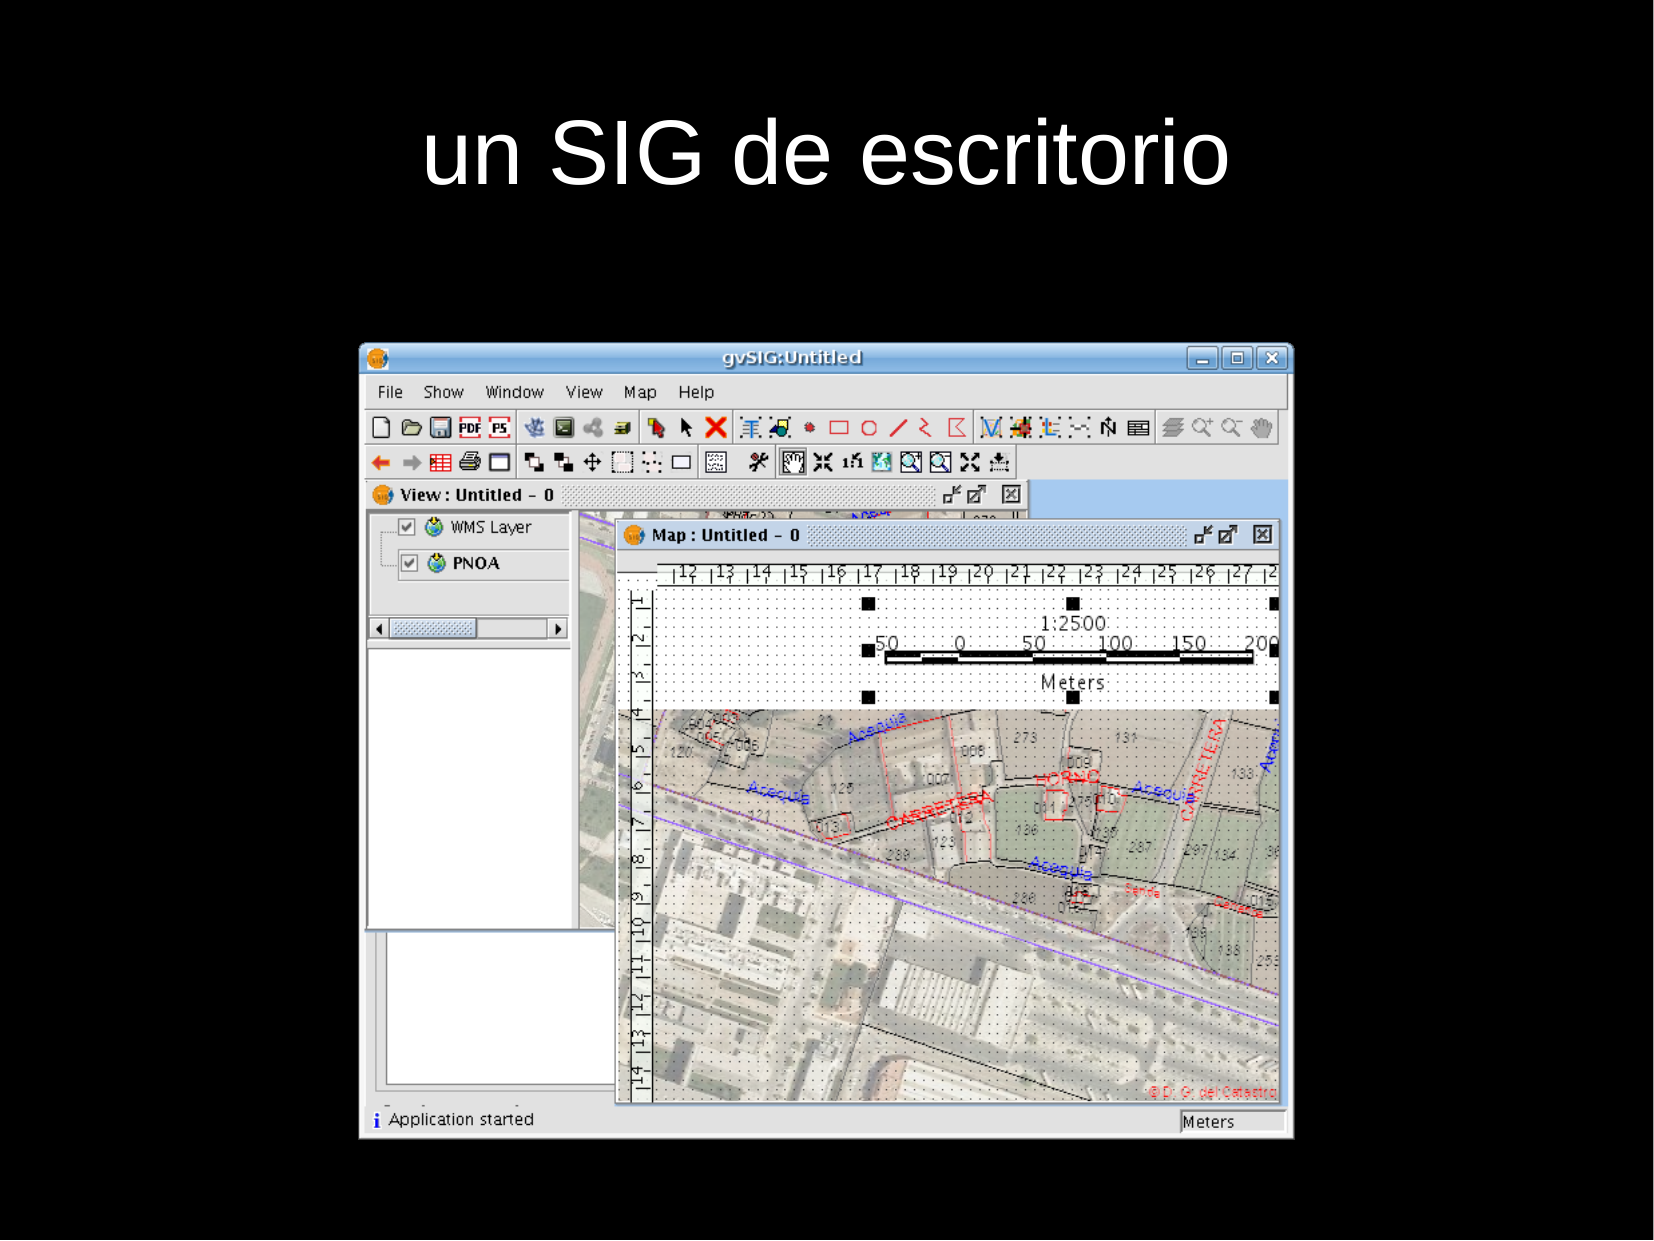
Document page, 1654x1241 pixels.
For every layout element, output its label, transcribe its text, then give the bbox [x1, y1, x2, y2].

picture [358, 342, 1295, 1140]
title un SIG de escritorio [82, 49, 1571, 257]
